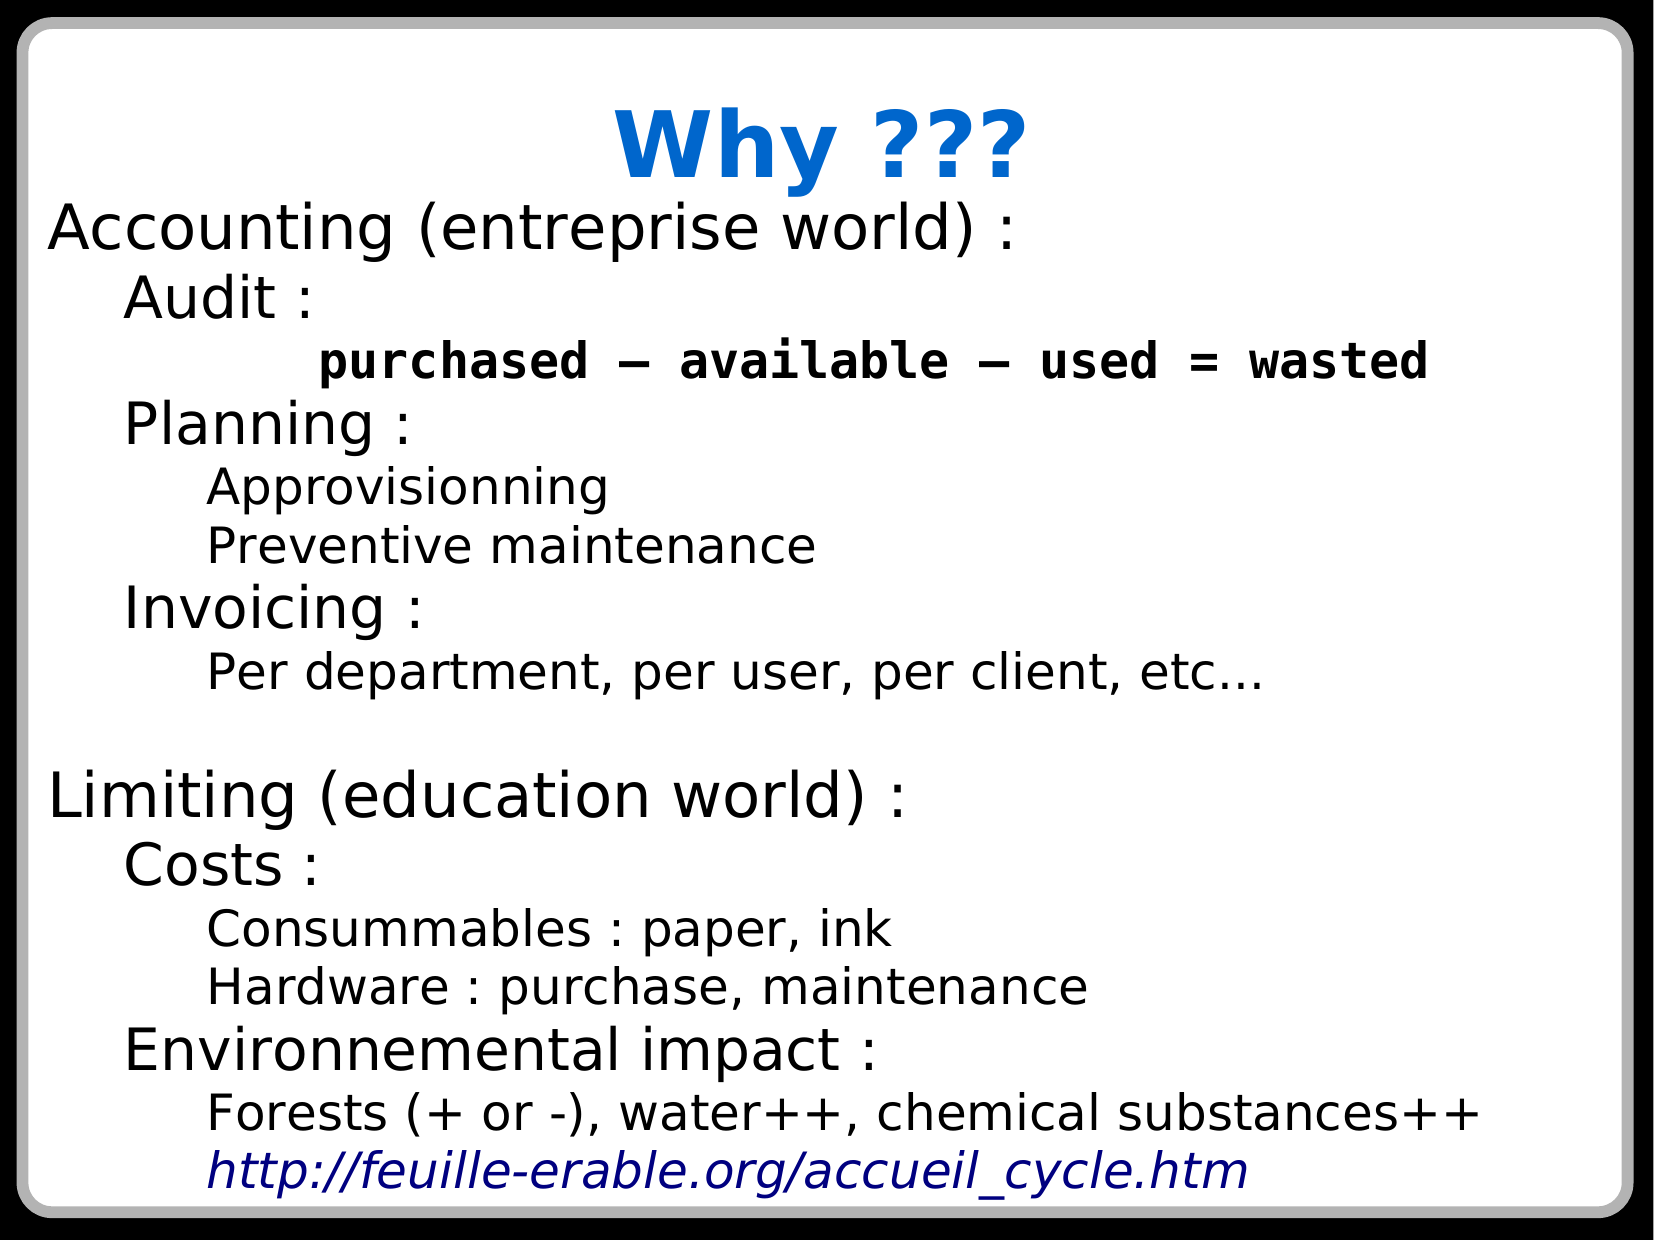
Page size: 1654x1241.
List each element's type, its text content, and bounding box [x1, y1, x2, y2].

list Accounting (entreprise world) : Audit : purchased – available – used = wasted Planning : Approvisionning Preventive maintenance Invoicing : Per department, per user, per client, etc... Limiting (education world) : Costs : Consummables : paper, ink Hardware : purchase, maintenance Environnemental impact : Forests (+ or -), water++, chemical substances++ http://feuille-erable.org/accueil_cycle.htm [29, 192, 1625, 1211]
title Why ??? [67, 91, 1577, 192]
